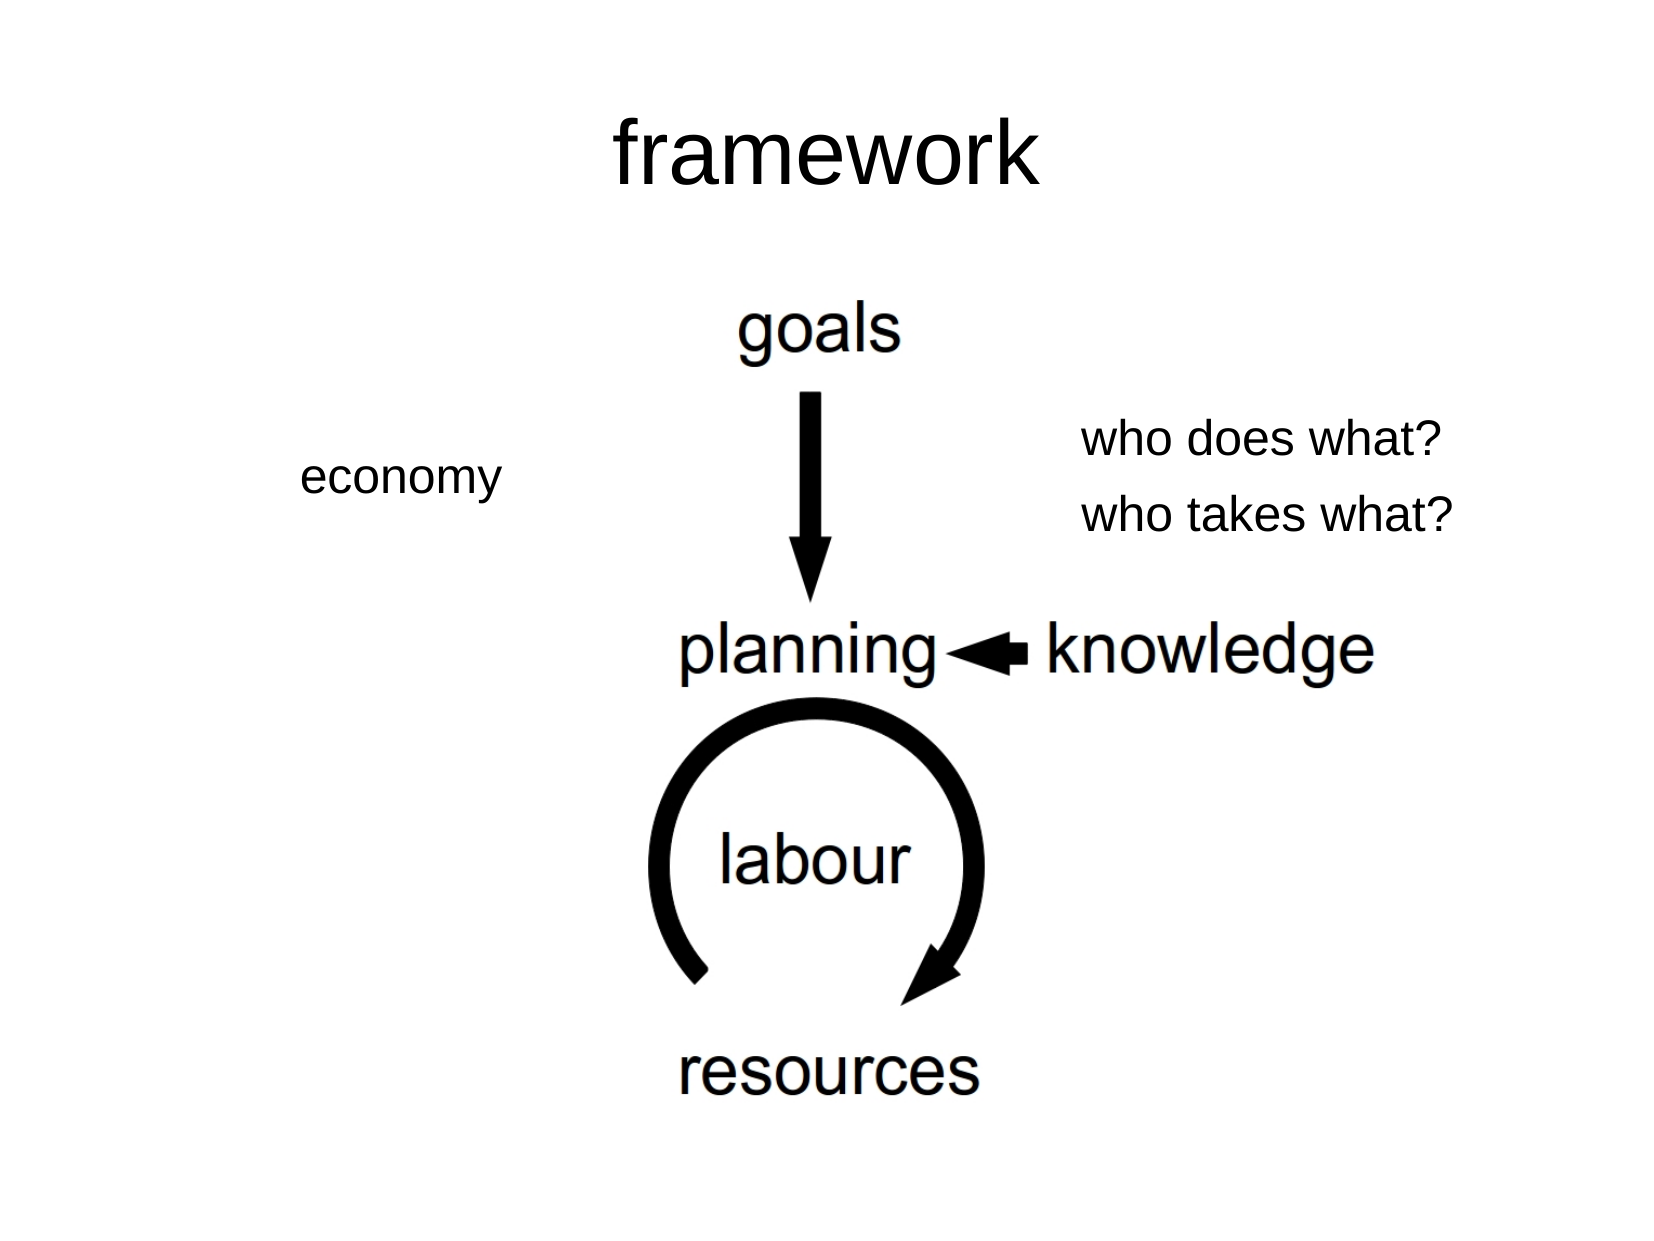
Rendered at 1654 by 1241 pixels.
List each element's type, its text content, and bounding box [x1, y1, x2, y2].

title framework [82, 49, 1571, 257]
text_box economy [285, 441, 518, 513]
picture [646, 299, 1382, 1103]
text_box who takes what? [1066, 479, 1469, 551]
text_box who does what? [1066, 402, 1458, 474]
